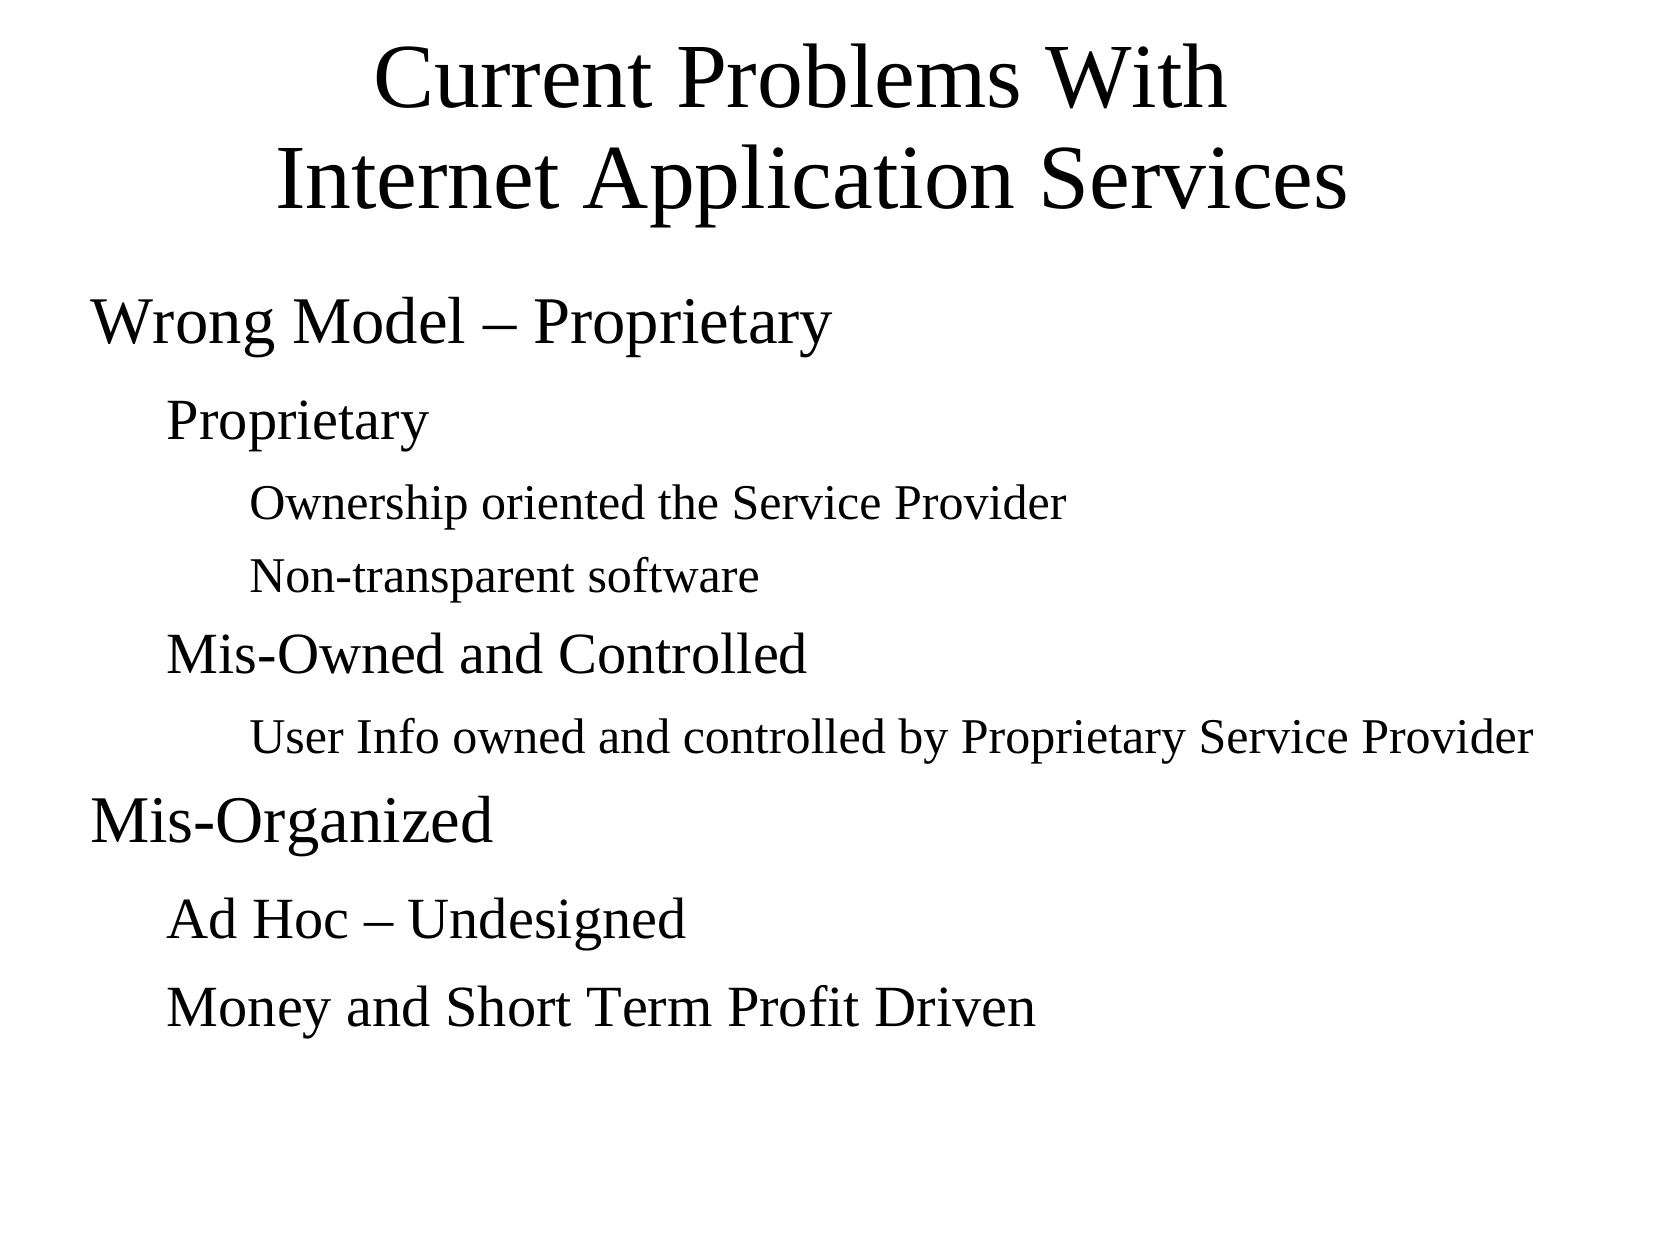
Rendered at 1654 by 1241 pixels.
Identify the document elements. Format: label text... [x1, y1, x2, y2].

list Wrong Model – Proprietary Proprietary Ownership oriented the Service Provider Non-transparent software Mis-Owned and Controlled User Info owned and controlled by Proprietary Service Provider Mis-Organized Ad Hoc – Undesigned Money and Short Term Profit Driven [72, 283, 1578, 1210]
title Current Problems With Internet Application Services [107, 0, 1520, 254]
